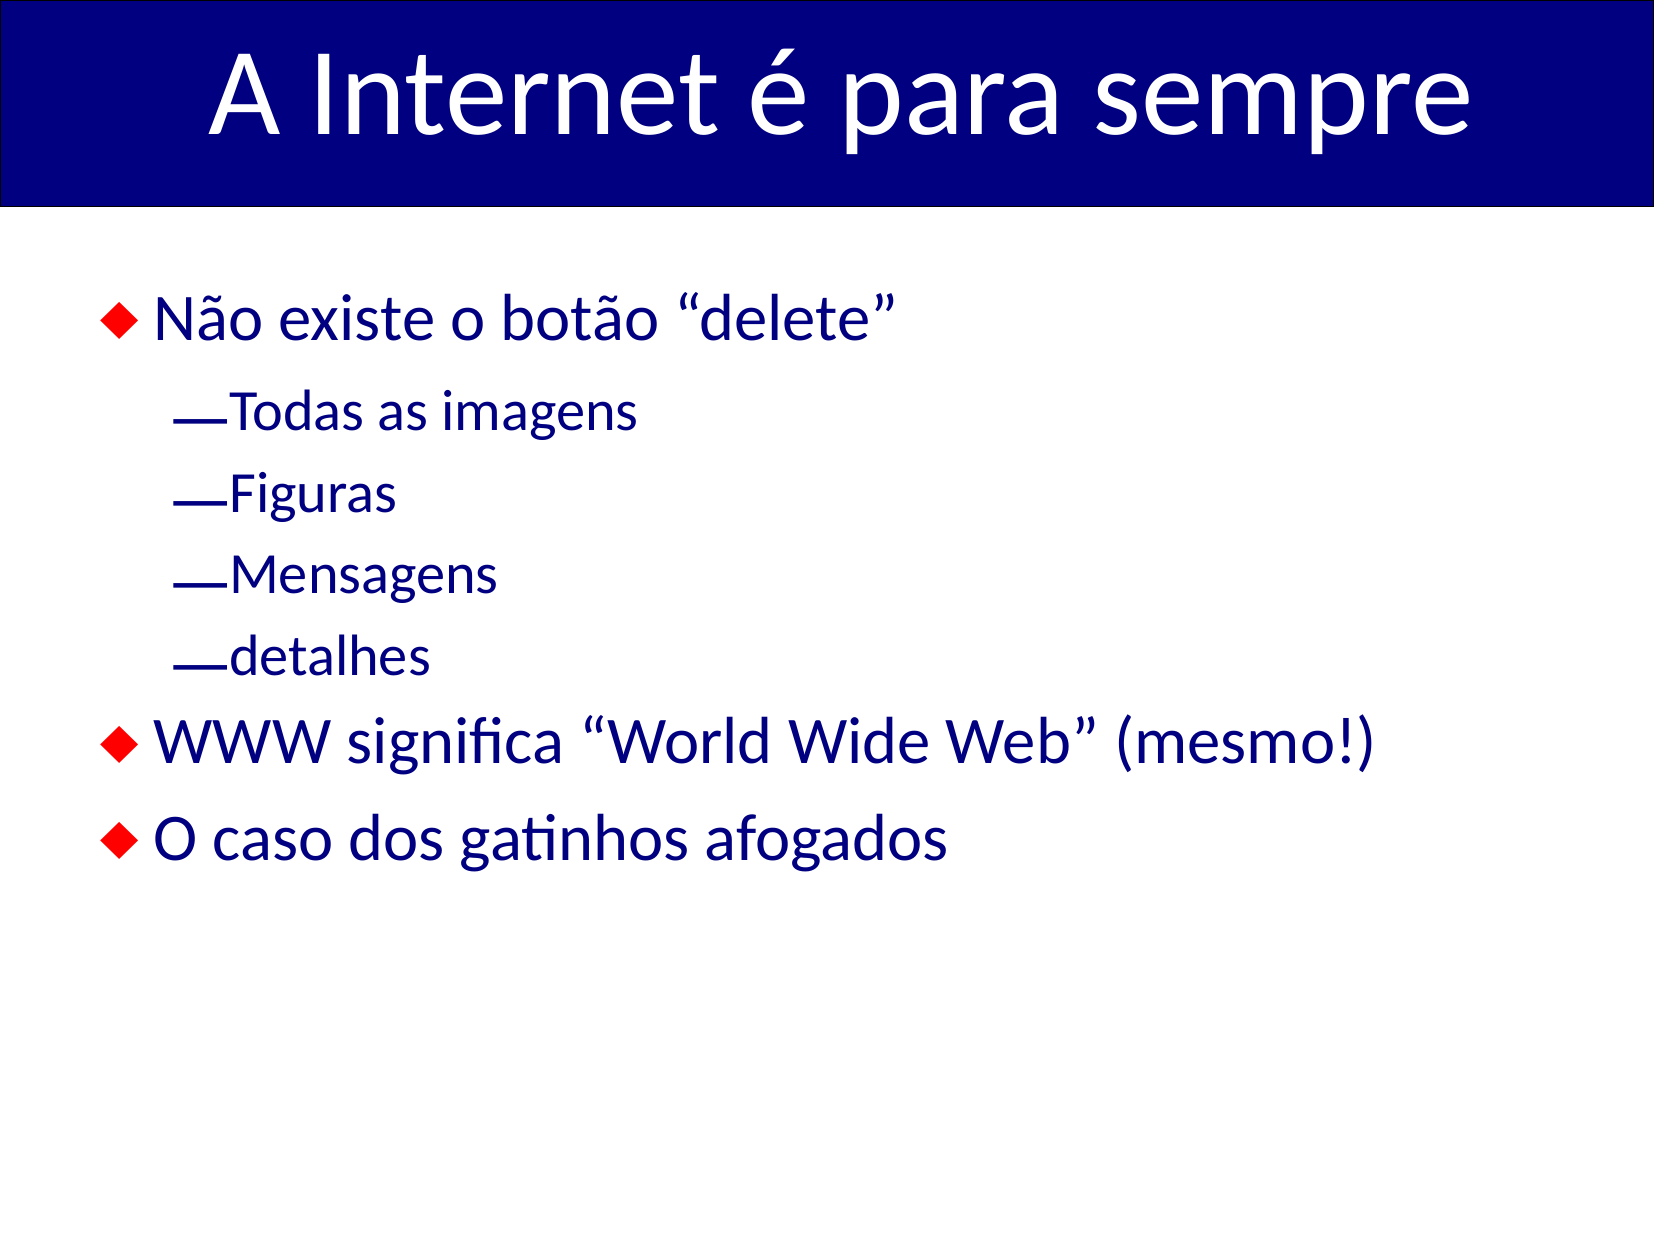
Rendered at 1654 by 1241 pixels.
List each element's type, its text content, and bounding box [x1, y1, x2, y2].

list Não existe o botão “delete” Todas as imagens Figuras Mensagens detalhes WWW significa “World Wide Web” (mesmo!) O caso dos gatinhos afogados [82, 290, 1571, 1109]
title A Internet é para sempre [0, 0, 1654, 207]
